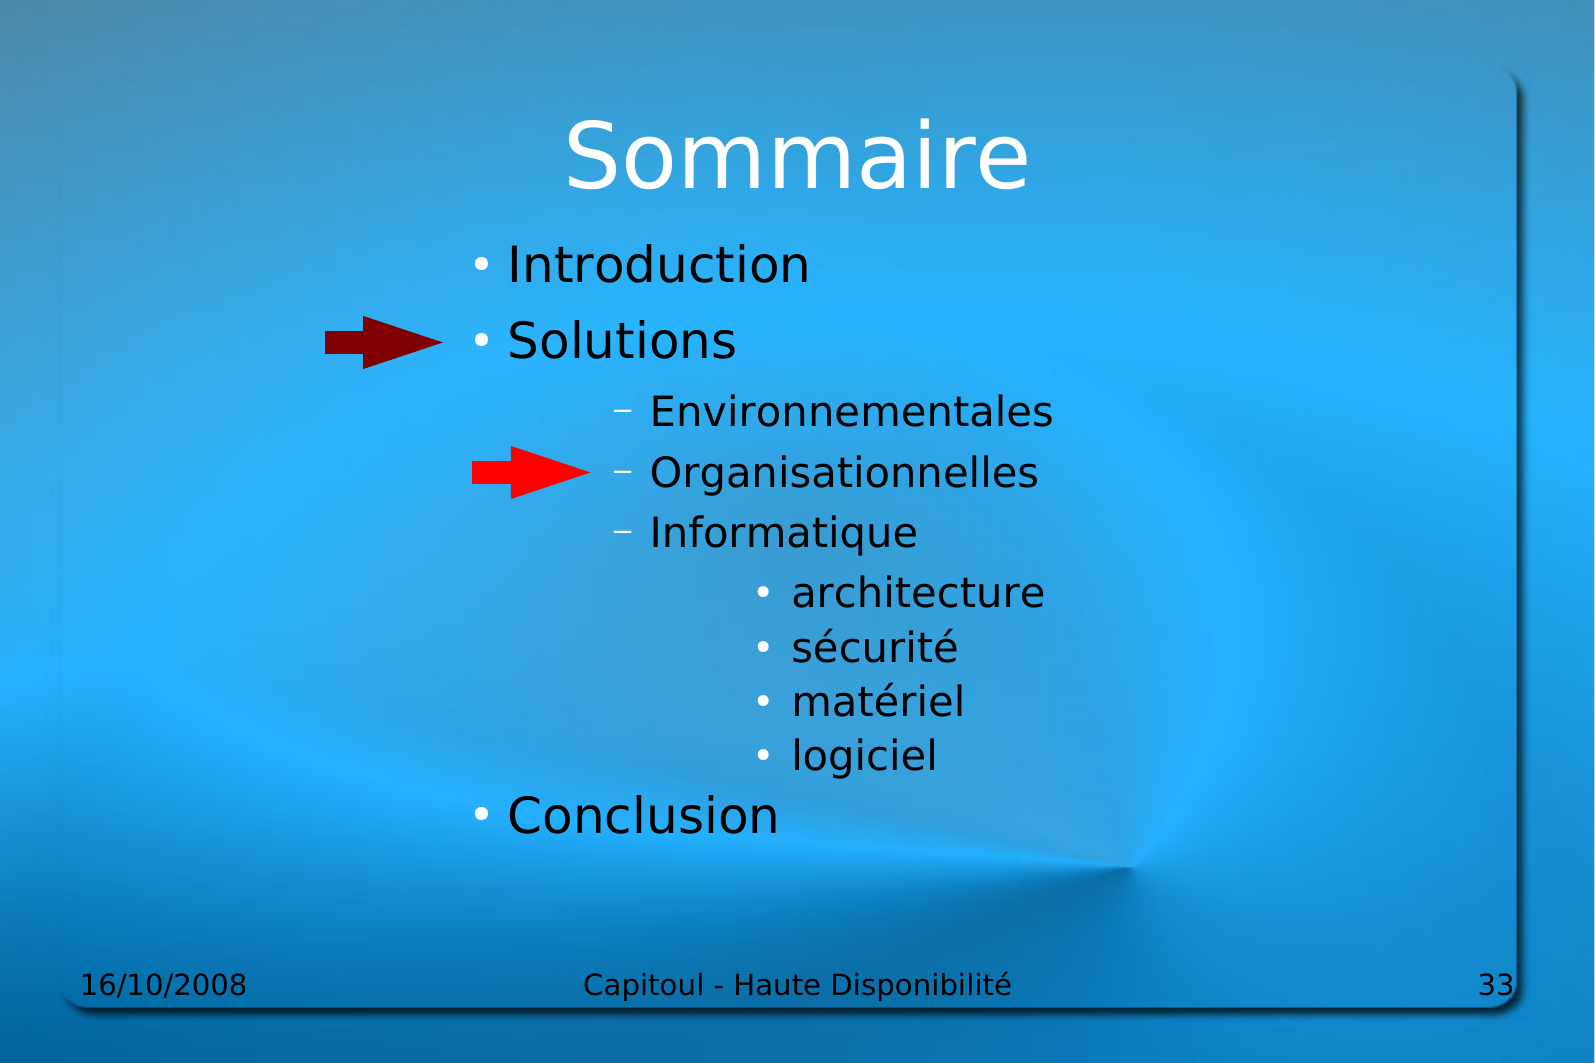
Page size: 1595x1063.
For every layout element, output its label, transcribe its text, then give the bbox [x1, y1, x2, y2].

list Introduction Solutions Environnementales Organisationnelles Informatique architecture sécurité matériel logiciel Conclusion [118, 236, 1480, 1034]
picture [0, 0, 1595, 1063]
title Sommaire [117, 103, 1479, 211]
